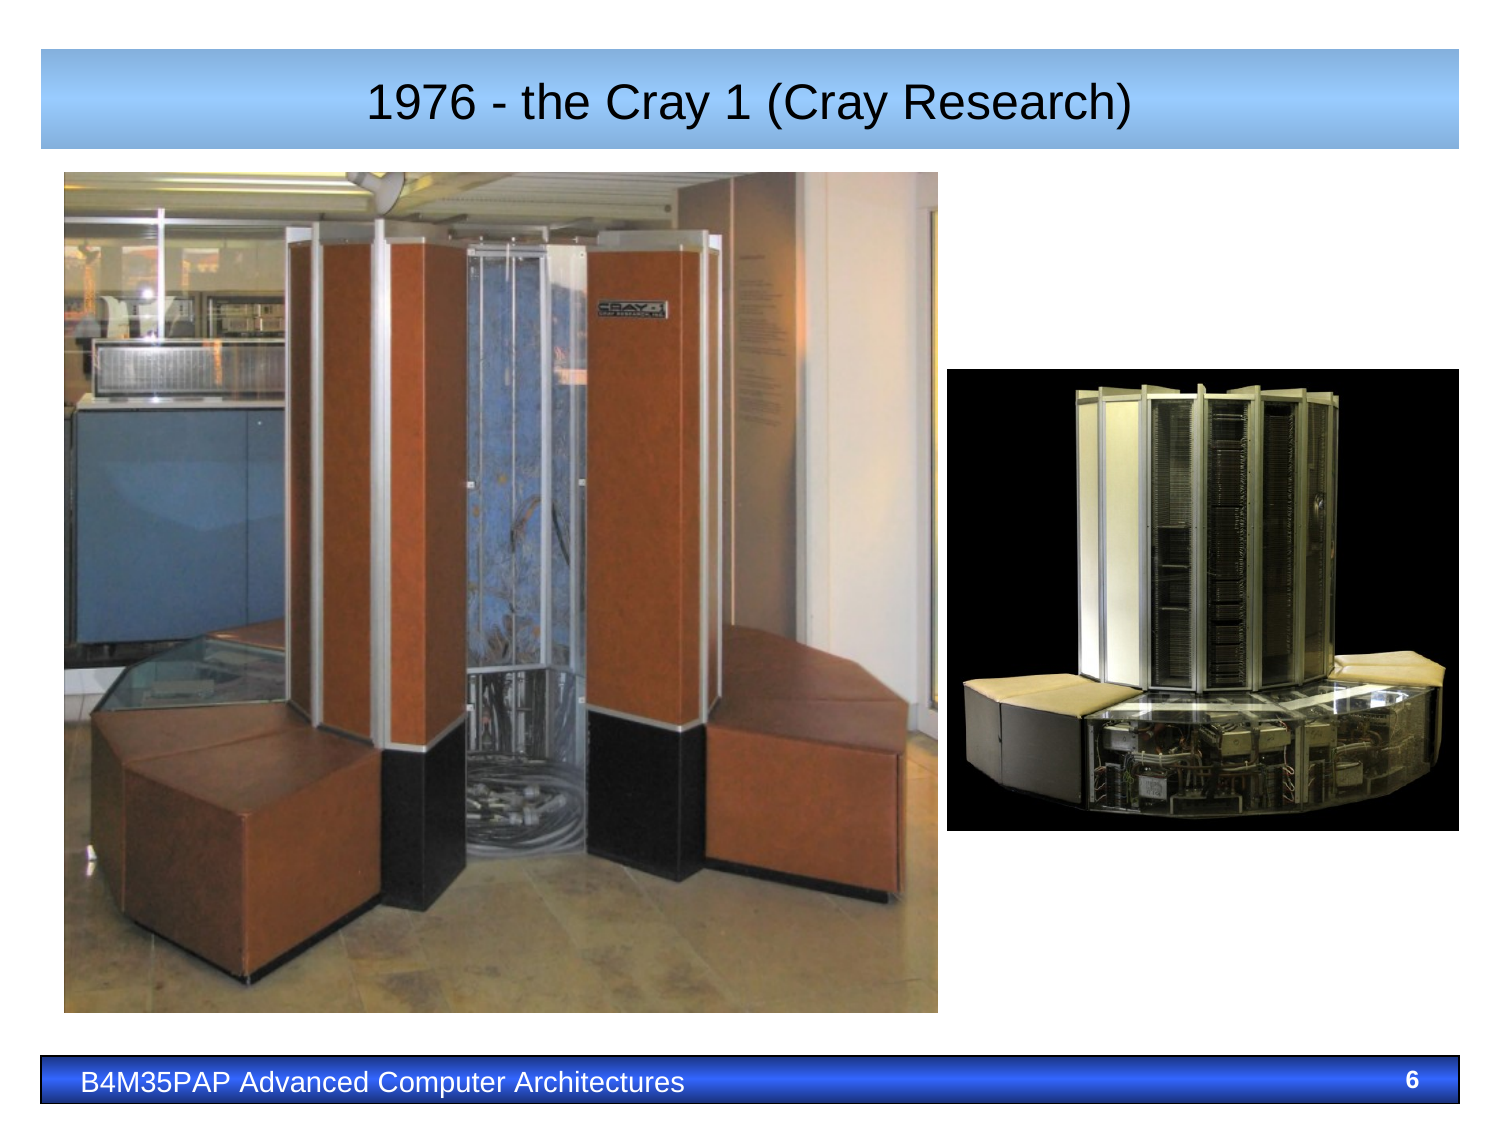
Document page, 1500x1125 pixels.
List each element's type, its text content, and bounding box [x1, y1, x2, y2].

picture [64, 172, 938, 1013]
title 1976 - the Cray 1 (Cray Research) [41, 49, 1459, 149]
picture [947, 369, 1459, 831]
